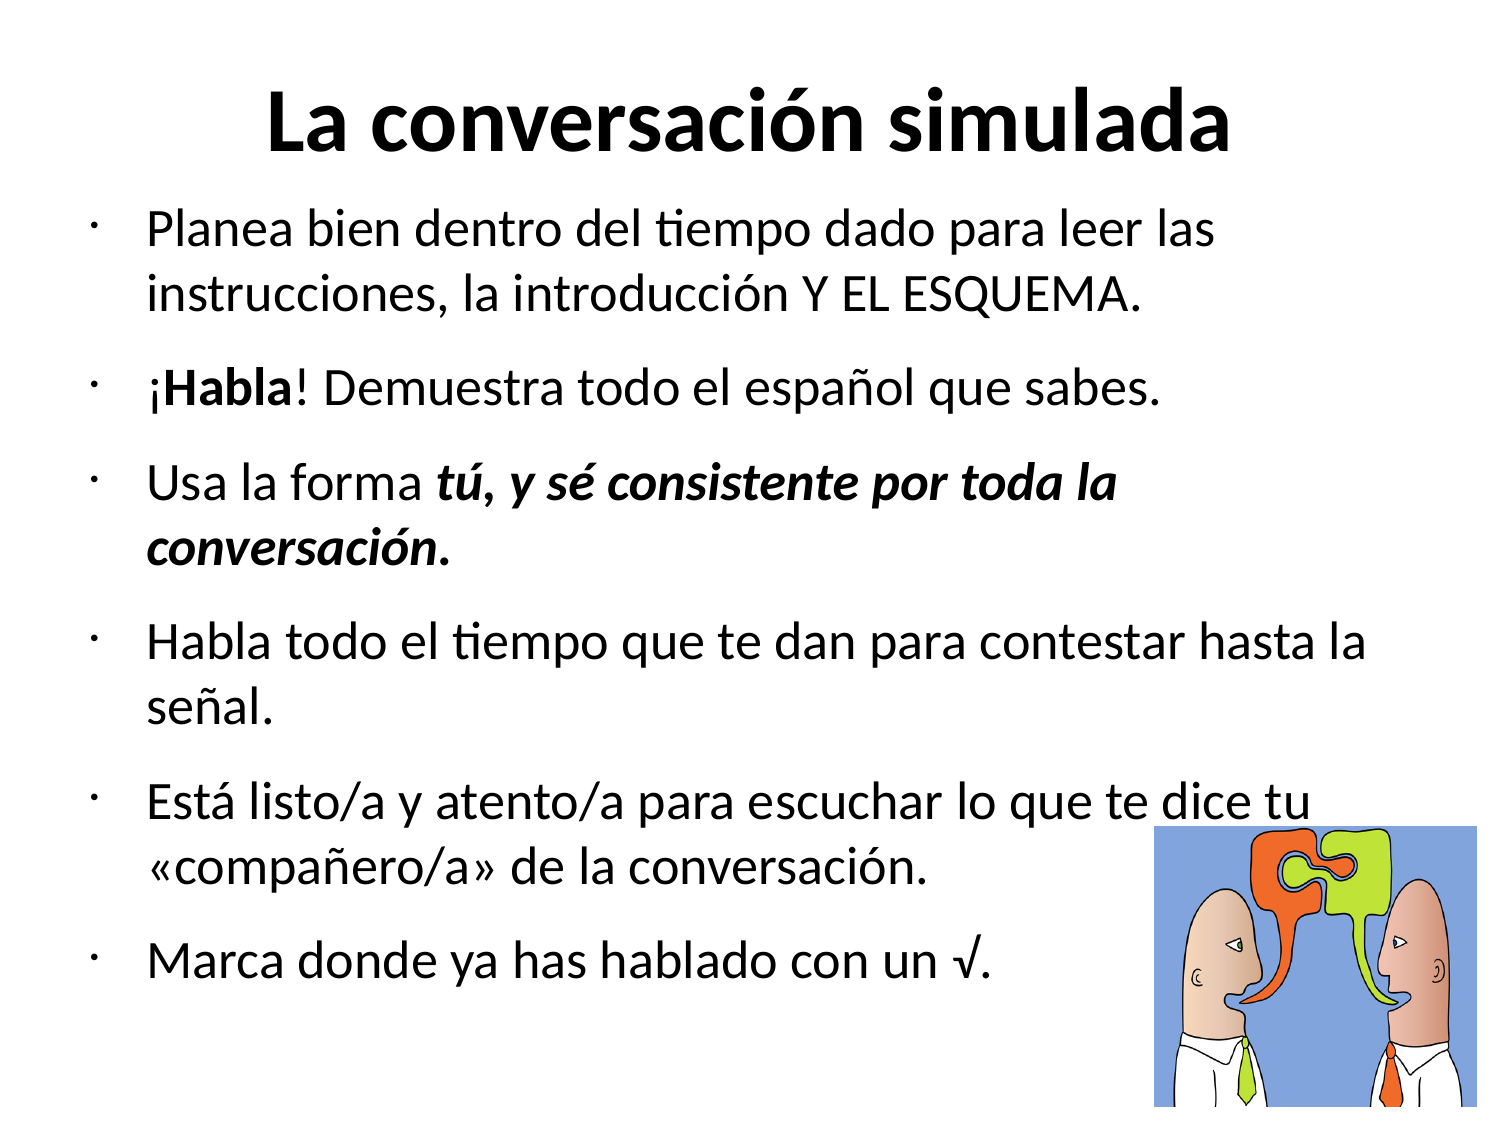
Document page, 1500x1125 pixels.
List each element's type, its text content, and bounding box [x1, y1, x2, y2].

picture [1154, 826, 1477, 1107]
list Planea bien dentro del tiempo dado para leer las instrucciones, la introducción Y EL ESQUEMA. ¡Habla! Demuestra todo el español que sabes. Usa la forma tú, y sé consistente por toda la conversación. Habla todo el tiempo que te dan para contestar hasta la señal. Está listo/a y atento/a para escuchar lo que te dice tu «compañero/a» de la conversación. Marca donde ya has hablado con un √. [75, 177, 1425, 1125]
title La conversación simulada [75, 45, 1425, 177]
